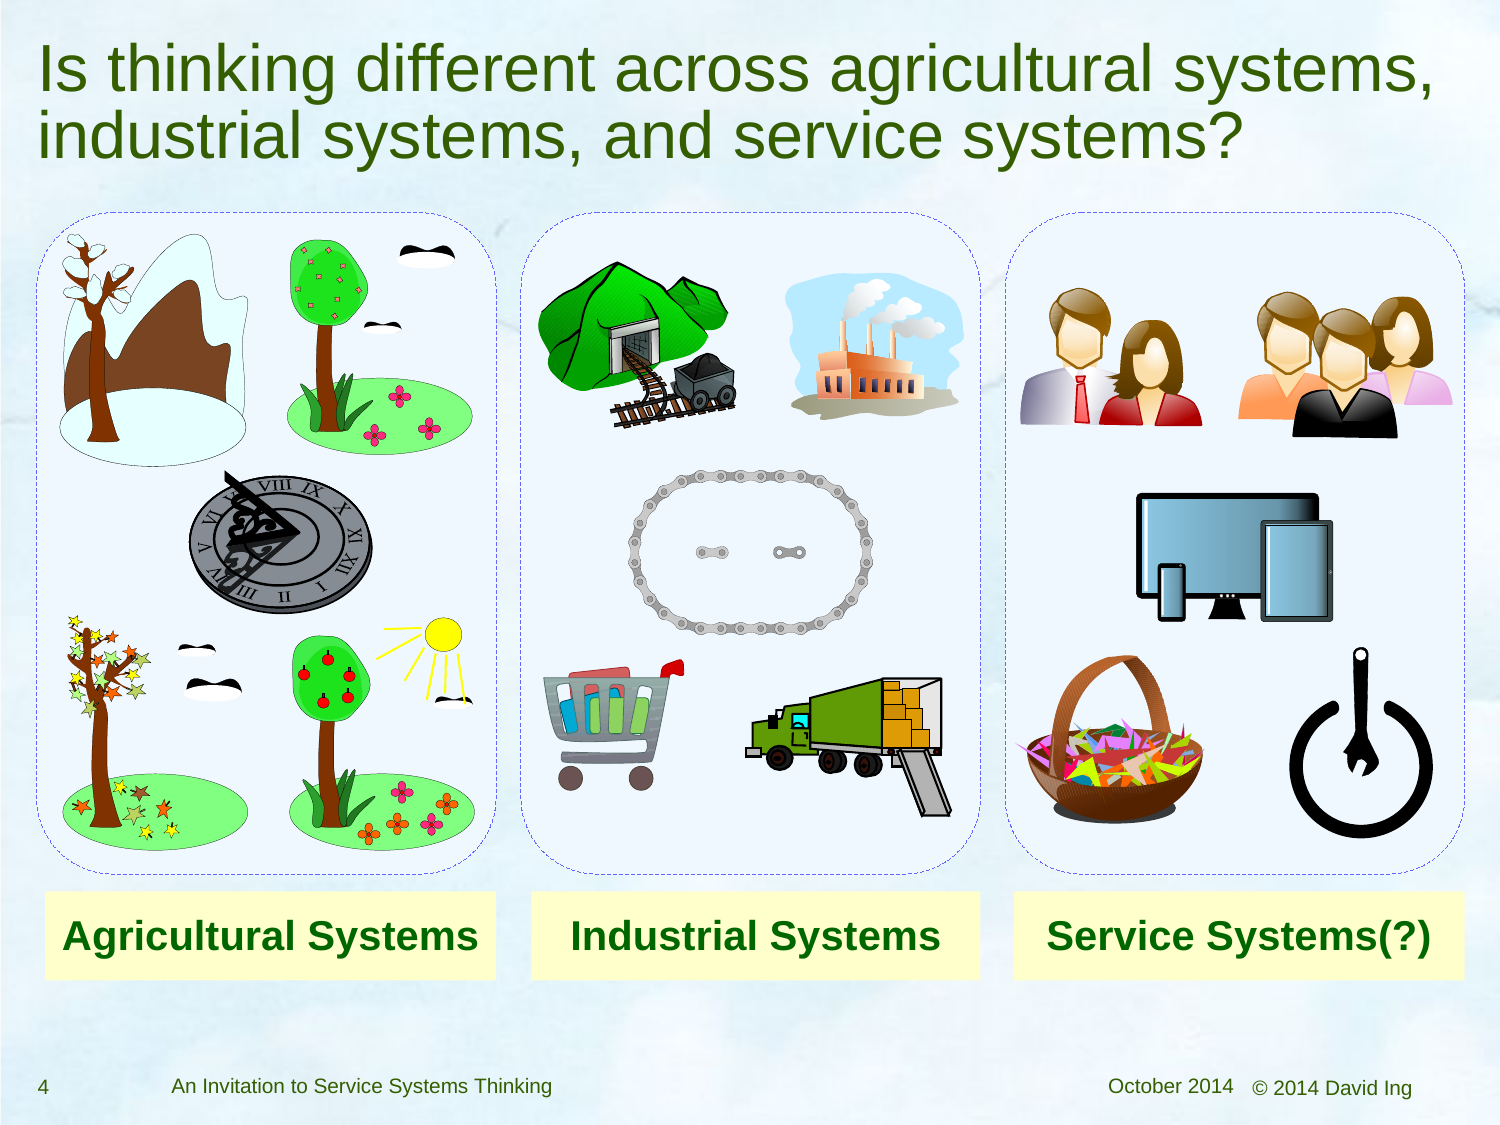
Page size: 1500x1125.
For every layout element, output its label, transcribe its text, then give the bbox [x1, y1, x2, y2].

text_box [1005, 212, 1465, 875]
title Is thinking different across agricultural systems, industrial systems, and service systems? [37, 37, 1463, 236]
text_box [36, 212, 497, 875]
picture [0, 0, 1500, 1125]
text_box Industrial Systems [531, 891, 981, 981]
text_box Service Systems(?) [1013, 891, 1465, 981]
text_box [520, 212, 981, 875]
text_box Agricultural Systems [45, 891, 497, 981]
